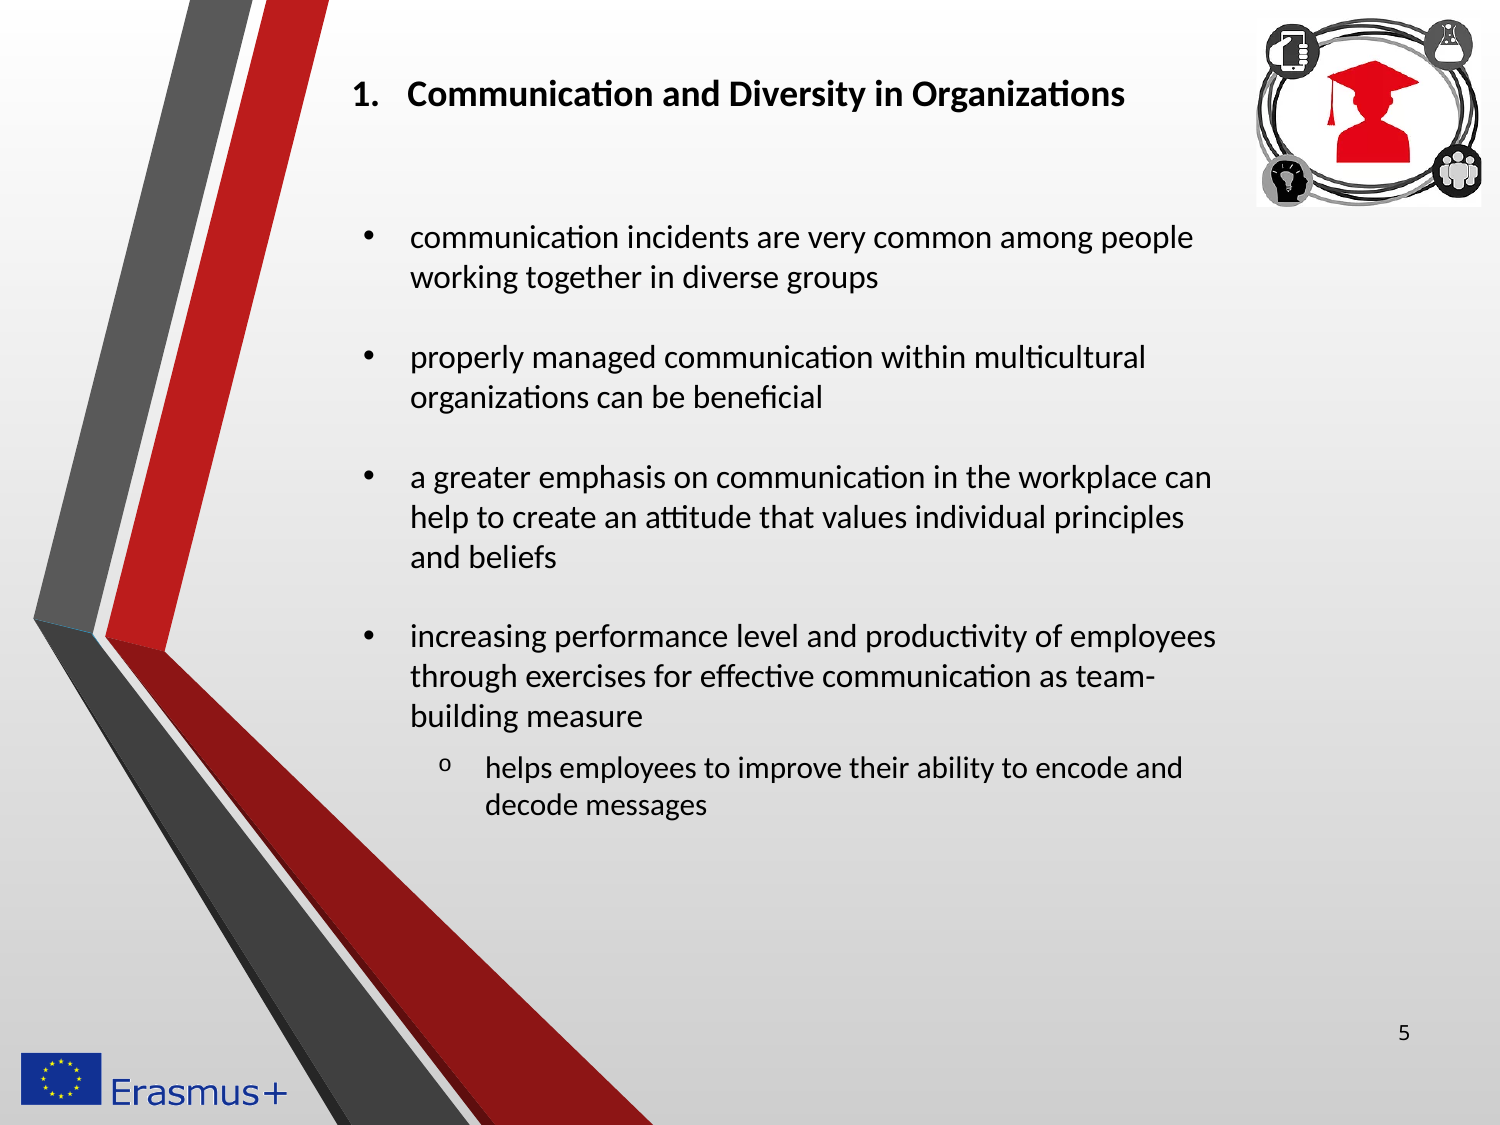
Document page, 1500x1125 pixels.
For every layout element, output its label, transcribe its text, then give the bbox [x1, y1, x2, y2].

text_box Communication and Diversity in Organizations [336, 61, 1246, 122]
picture [5, 1037, 302, 1120]
picture [1256, 18, 1482, 207]
slide_number <numer> [1357, 1003, 1425, 1064]
text_box communication incidents are very common among people working together in diverse groups properly managed communication within multicultural organizations can be beneficial a greater emphasis on communication in the workplace can help to create an attitude that values individual principles and beliefs increasing performance level and productivity of employees through exercises for effective communication as team-building measure helps employees to improve their ability to encode and decode messages [348, 208, 1258, 880]
chart [1257, 19, 1483, 209]
